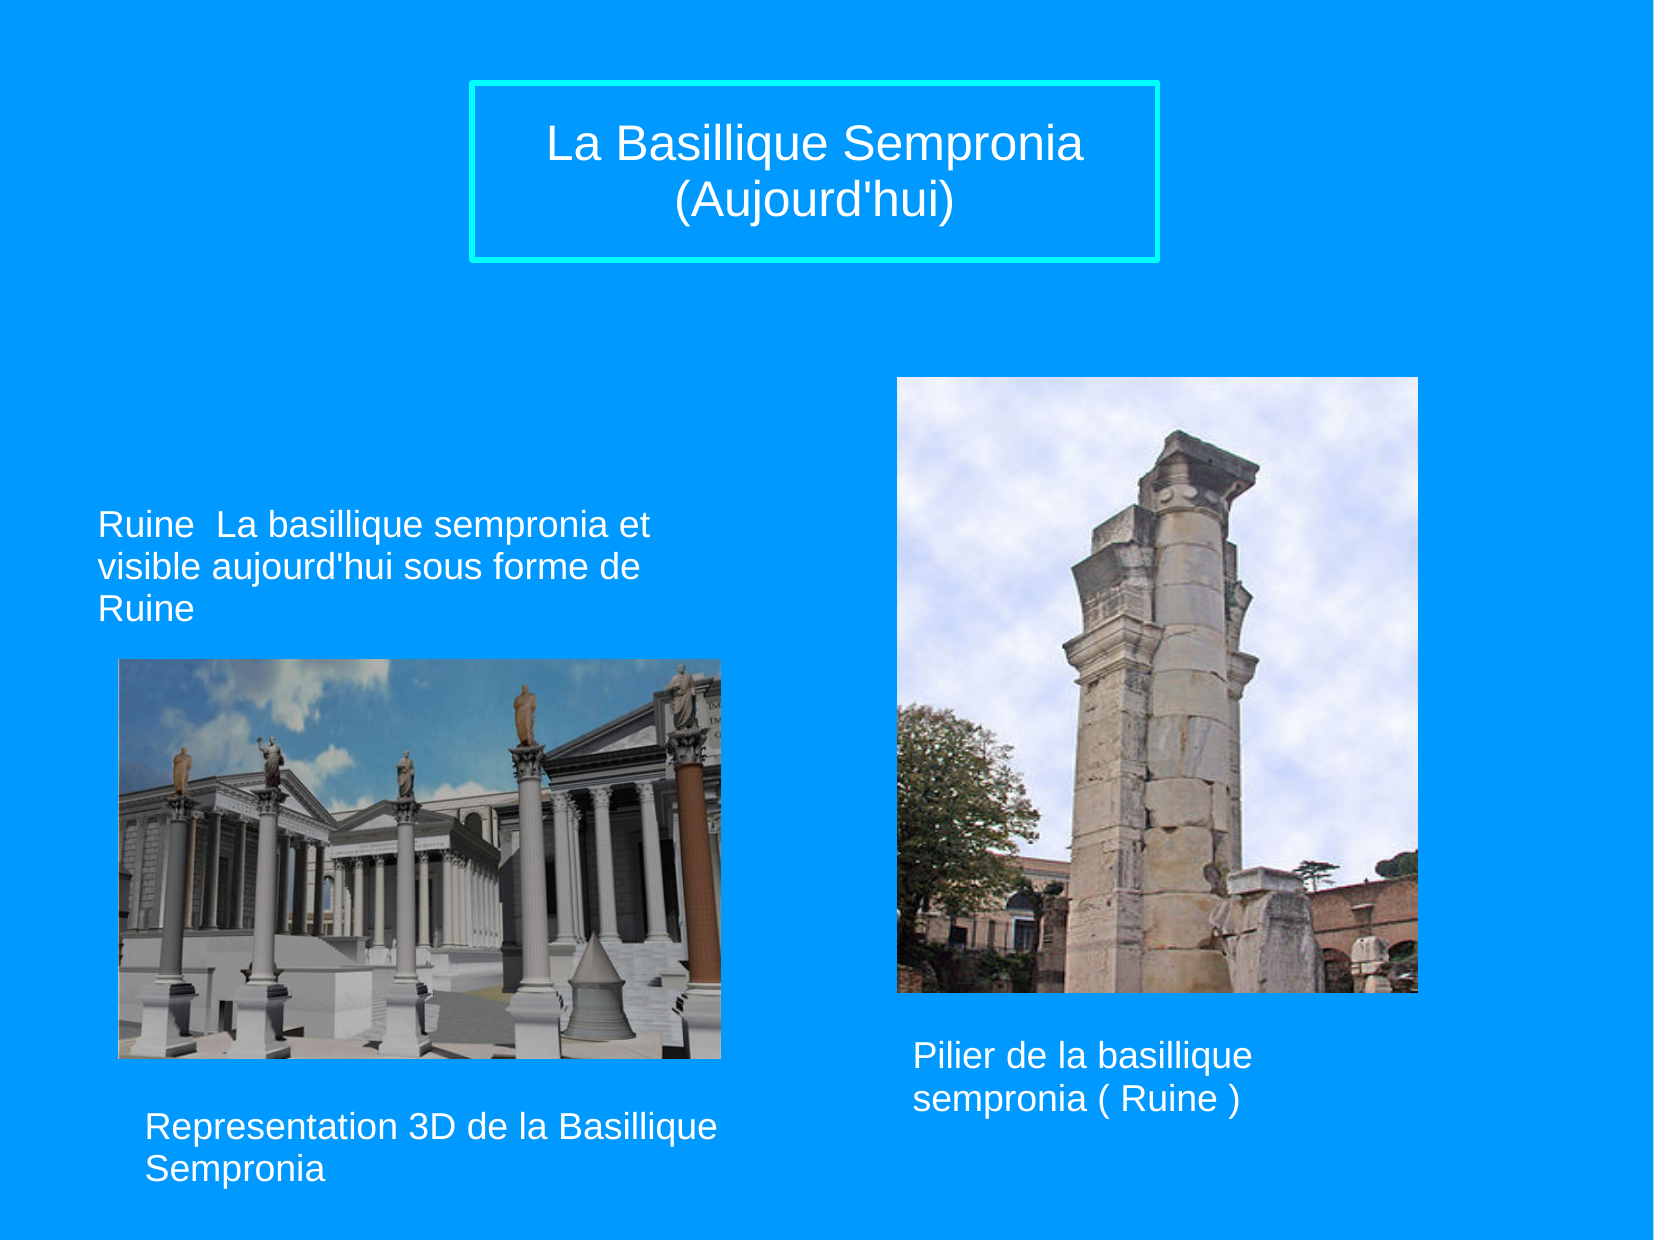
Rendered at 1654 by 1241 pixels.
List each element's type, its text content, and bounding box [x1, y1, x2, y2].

picture [118, 659, 721, 1059]
text_box La Basillique Sempronia (Aujourd'hui) [472, 82, 1158, 260]
text_box Ruine La basillique sempronia et visible aujourd'hui sous forme de Ruine [82, 496, 686, 637]
text_box Pilier de la basillique sempronia ( Ruine ) [897, 1027, 1441, 1127]
picture [897, 377, 1418, 993]
text_box Representation 3D de la Basillique Sempronia [129, 1098, 745, 1198]
